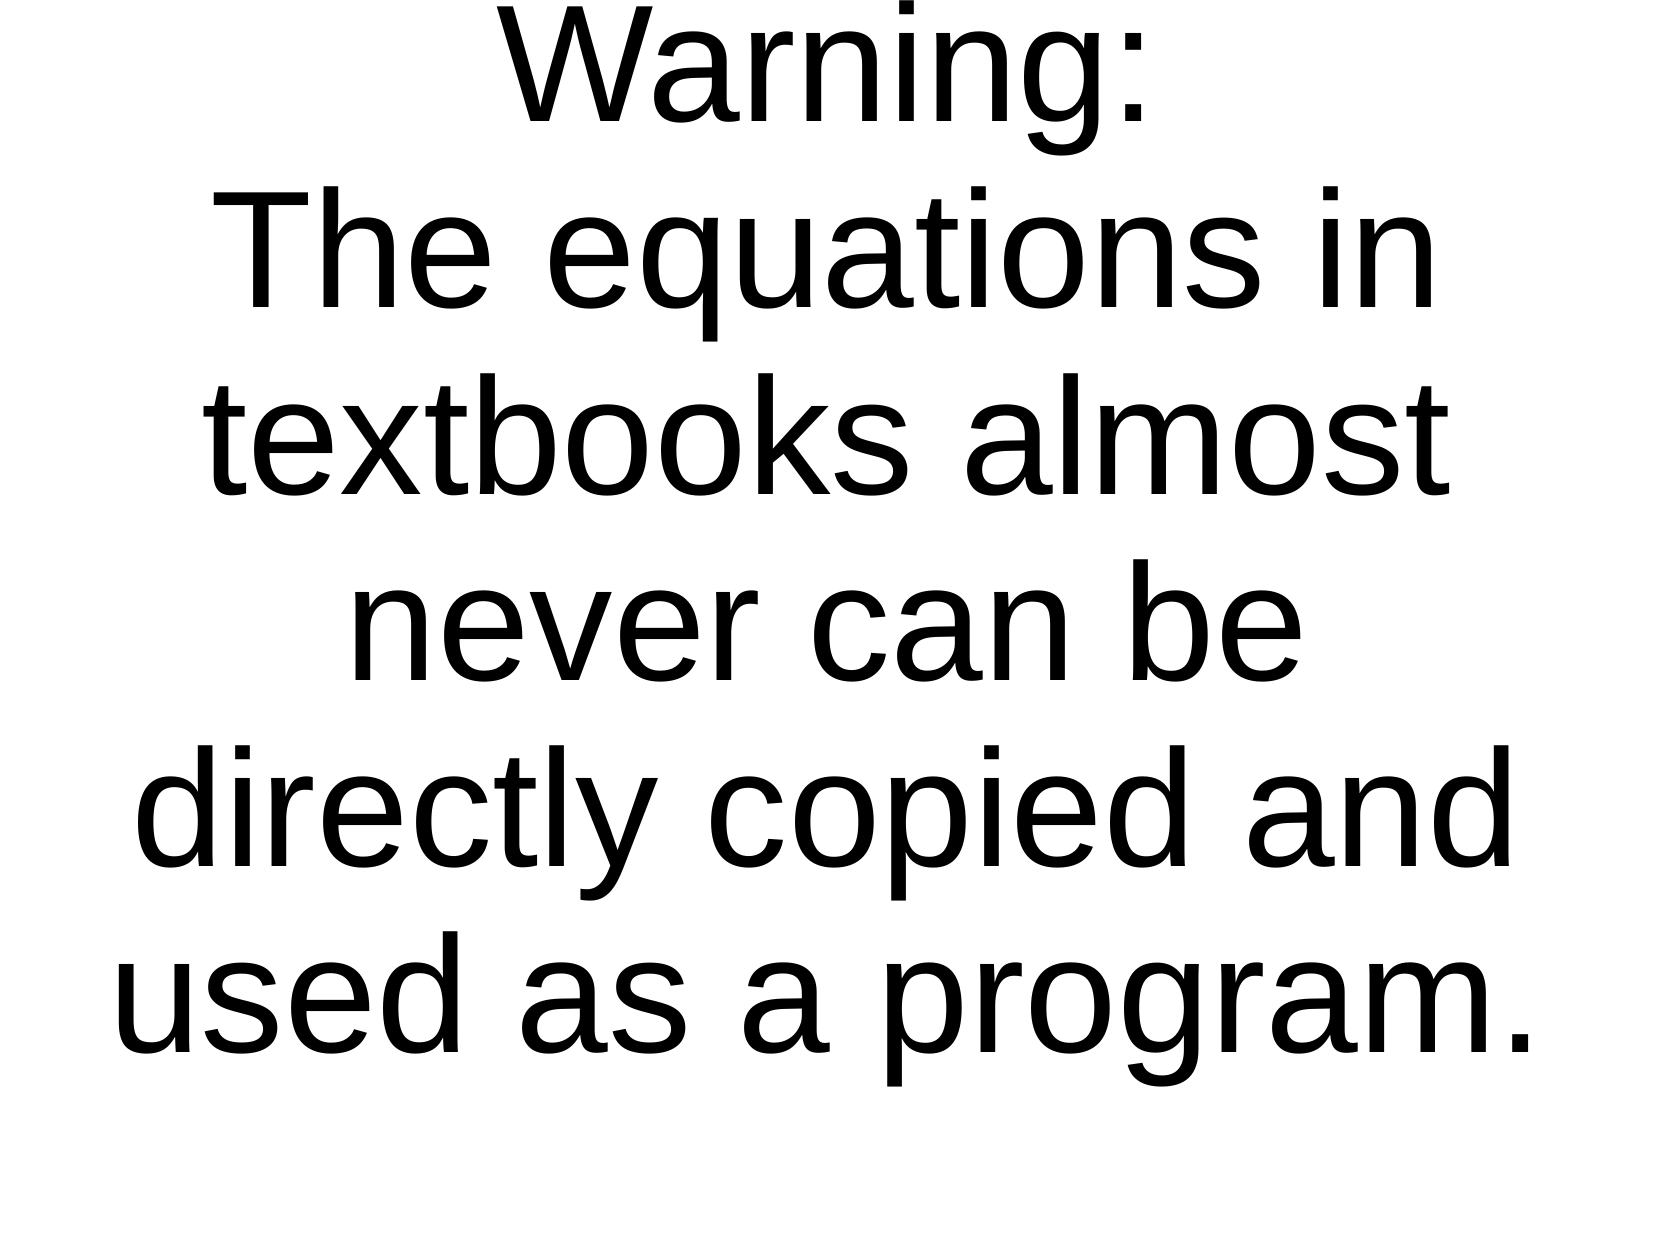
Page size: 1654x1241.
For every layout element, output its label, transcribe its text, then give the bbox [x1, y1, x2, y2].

subtitle Warning: The equations in textbooks almost never can be directly copied and used as a program. [82, 0, 1571, 1088]
